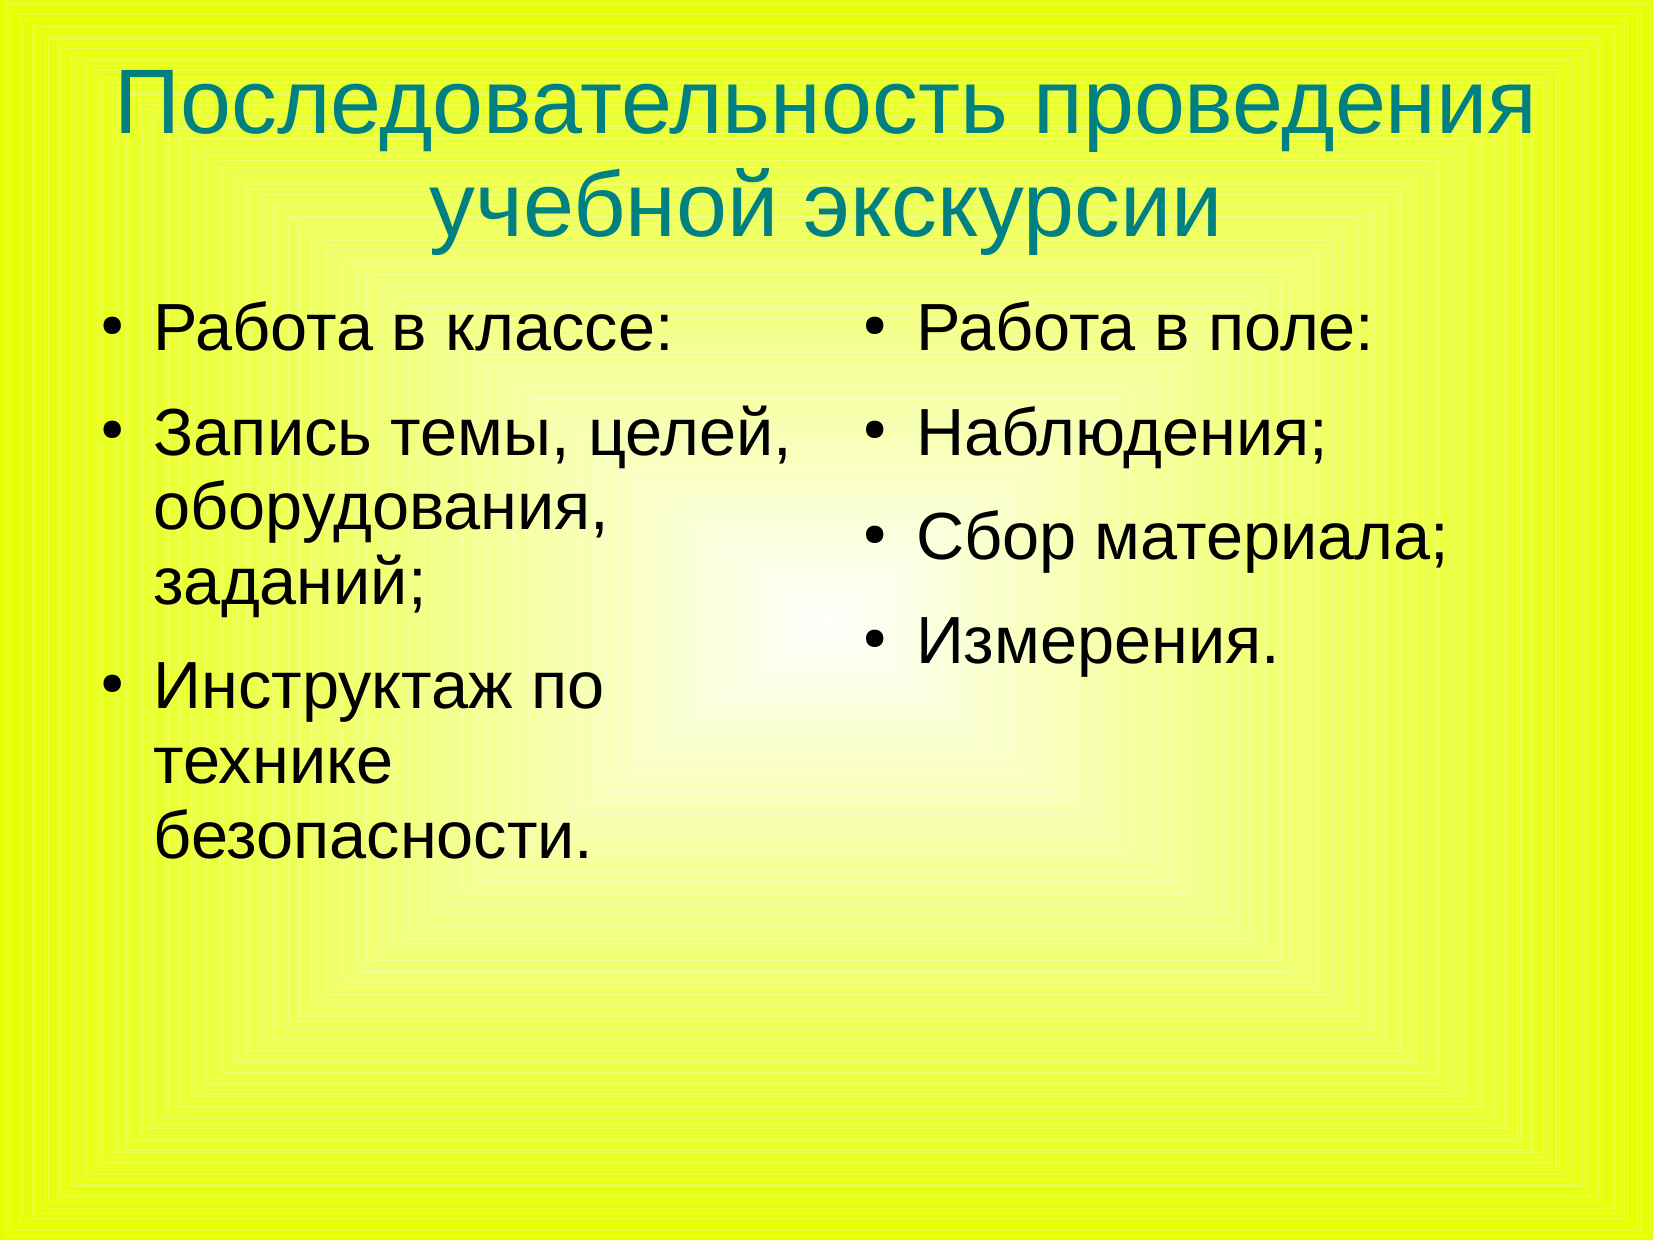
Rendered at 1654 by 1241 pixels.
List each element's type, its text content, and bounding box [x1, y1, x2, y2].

list Работа в поле: Наблюдения; Сбор материала; Измерения. [845, 290, 1572, 1109]
list Работа в классе: Запись темы, целей, оборудования, заданий; Инструктаж по технике безопасности. [82, 290, 809, 1109]
title Последовательность проведения учебной экскурсии [82, 49, 1571, 257]
